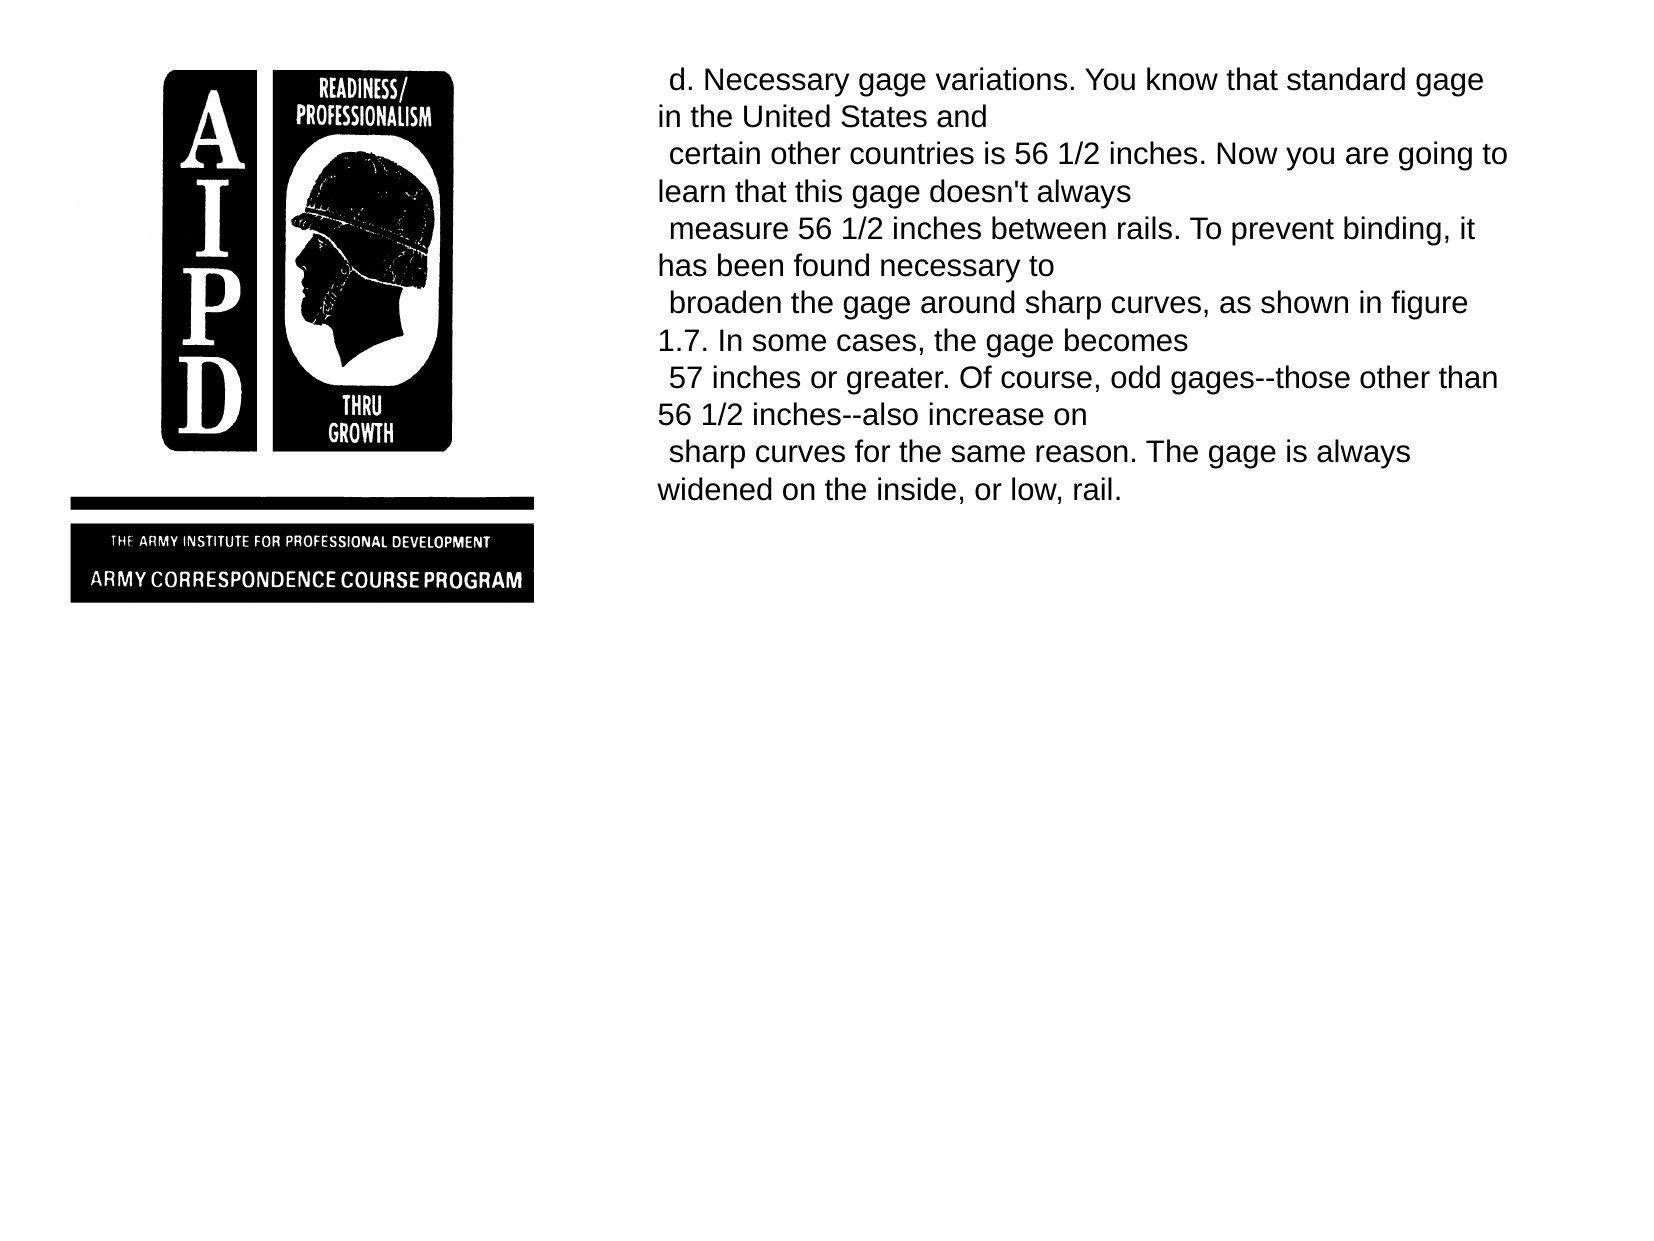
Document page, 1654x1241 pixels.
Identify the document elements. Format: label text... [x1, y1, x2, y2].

text_box d. Necessary gage variations. You know that standard gage in the United States and certain other countries is 56 1/2 inches. Now you are going to learn that this gage doesn't always measure 56 1/2 inches between rails. To prevent binding, it has been found necessary to broaden the gage around sharp curves, as shown in figure 1.7. In some cases, the gage becomes 57 inches or greater. Of course, odd gages--those other than 56 1/2 inches--also increase on sharp curves for the same reason. The gage is always widened on the inside, or low, rail. [642, 51, 1525, 515]
picture [68, 68, 538, 607]
